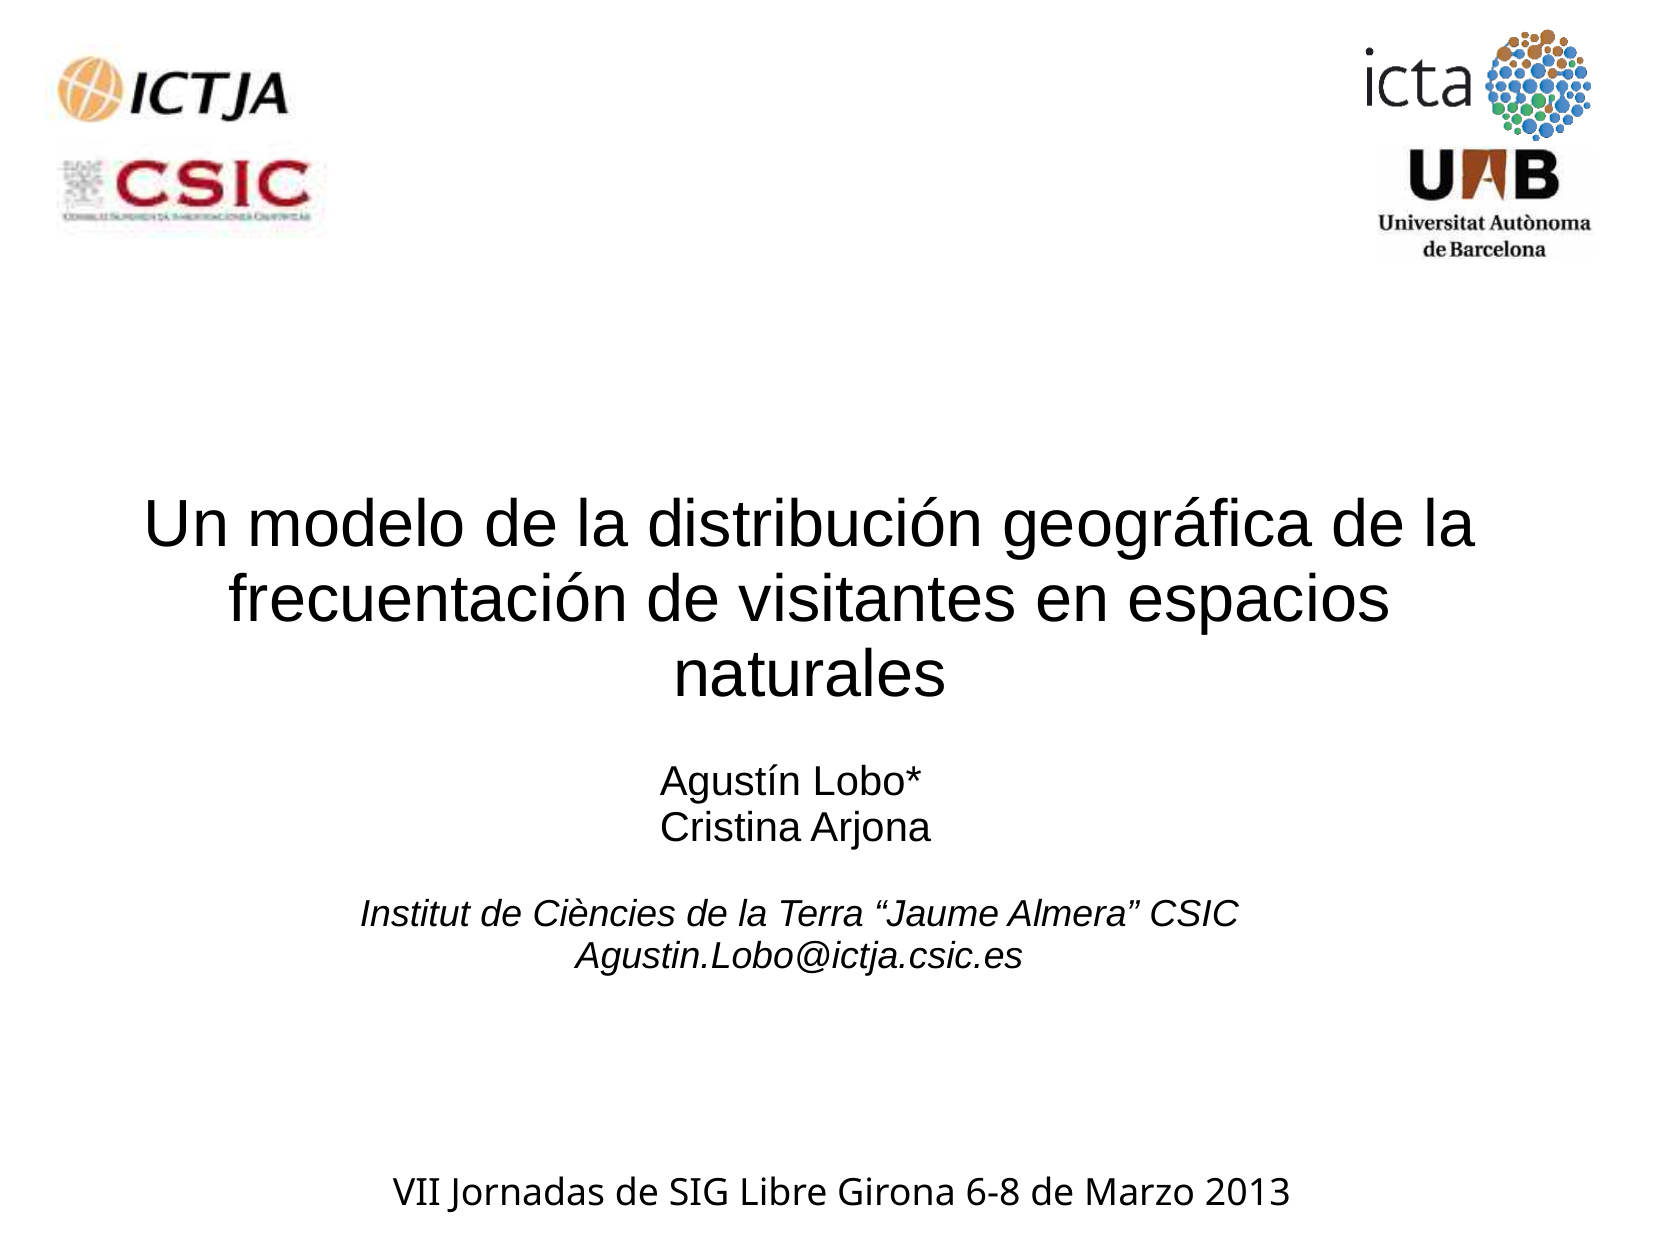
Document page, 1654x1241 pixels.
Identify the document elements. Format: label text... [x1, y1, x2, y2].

picture [1365, 29, 1591, 142]
text_box Institut de Ciències de la Terra “Jaume Almera” CSIC Agustin.Lobo@ictja.csic.es [345, 885, 1254, 984]
text_box Agustín Lobo* Cristina Arjona [645, 750, 947, 859]
subtitle Un modelo de la distribución geográfica de la frecuentación de visitantes en espacios naturales [82, 290, 1538, 1010]
picture [1377, 146, 1594, 259]
text_box VII Jornadas de SIG Libre Girona 6-8 de Marzo 2013 [378, 1157, 1367, 1225]
picture [19, 44, 361, 256]
